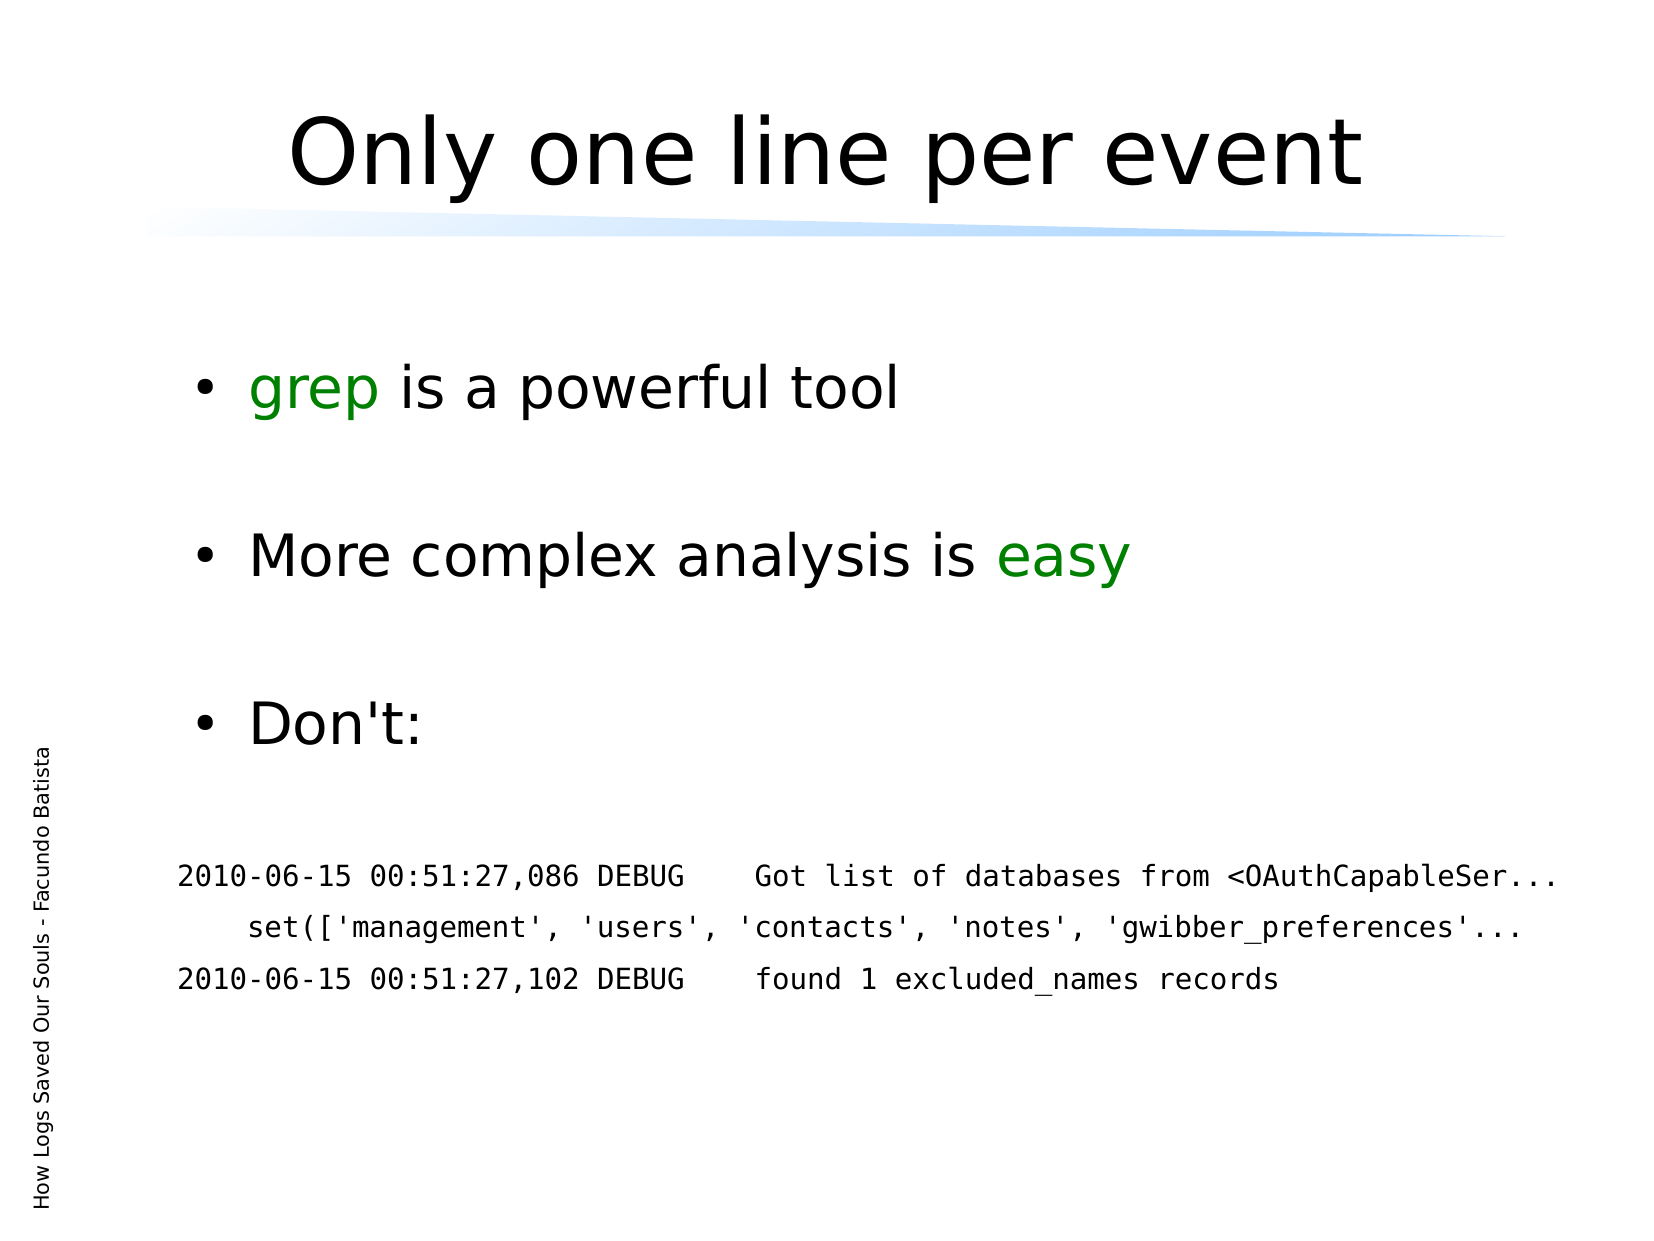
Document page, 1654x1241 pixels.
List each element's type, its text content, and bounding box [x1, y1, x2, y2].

list grep is a powerful tool More complex analysis is easy Don't: 2010-06-15 00:51:27,086 DEBUG Got list of databases from <OAuthCapableSer... set(['management', 'users', 'contacts', 'notes', 'gwibber_preferences'... 2010-06-15 00:51:27,102 DEBUG found 1 excluded_names records [177, 354, 1571, 1109]
title Only one line per event [82, 49, 1571, 257]
